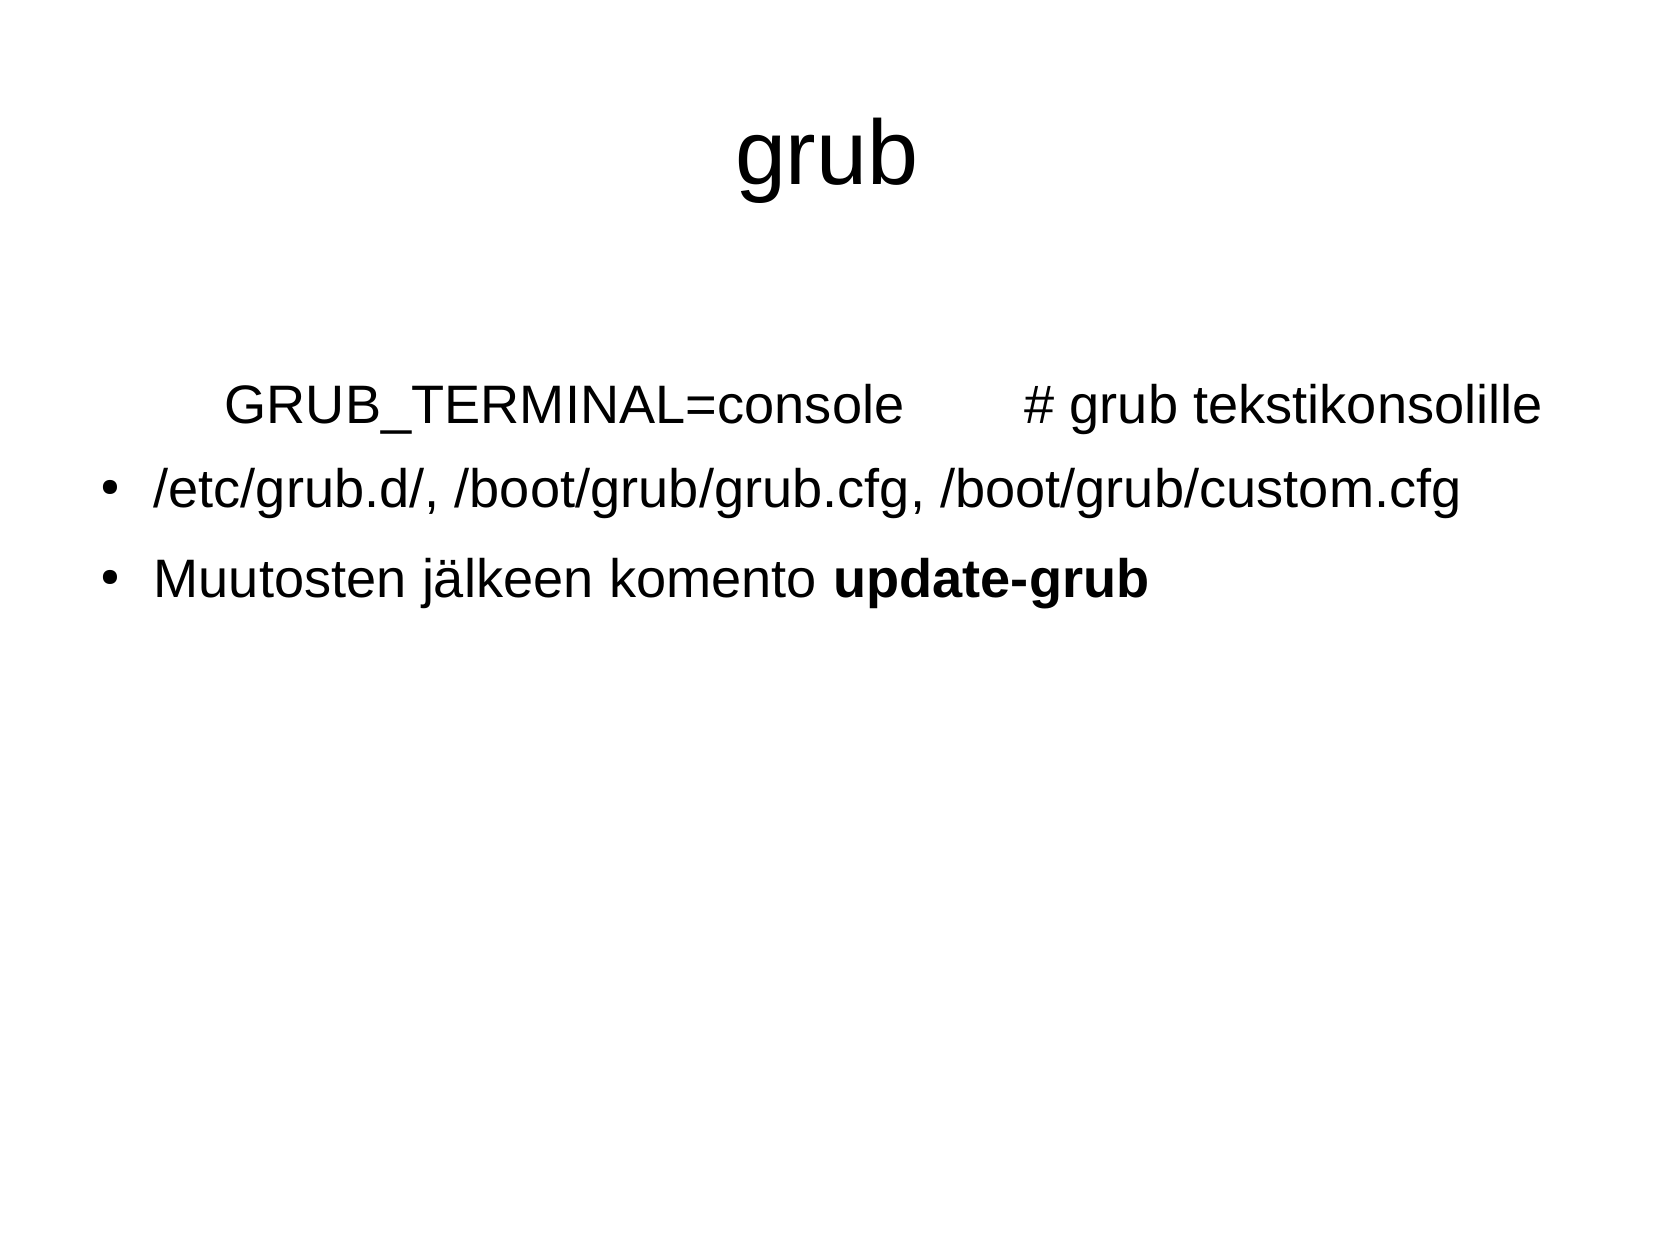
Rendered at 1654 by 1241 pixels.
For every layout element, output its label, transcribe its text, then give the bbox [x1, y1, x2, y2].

list GRUB_TERMINAL=console # grub tekstikonsolille /etc/grub.d/, /boot/grub/grub.cfg, /boot/grub/custom.cfg Muutosten jälkeen komento update-grub [82, 290, 1571, 1010]
title grub [82, 49, 1571, 257]
